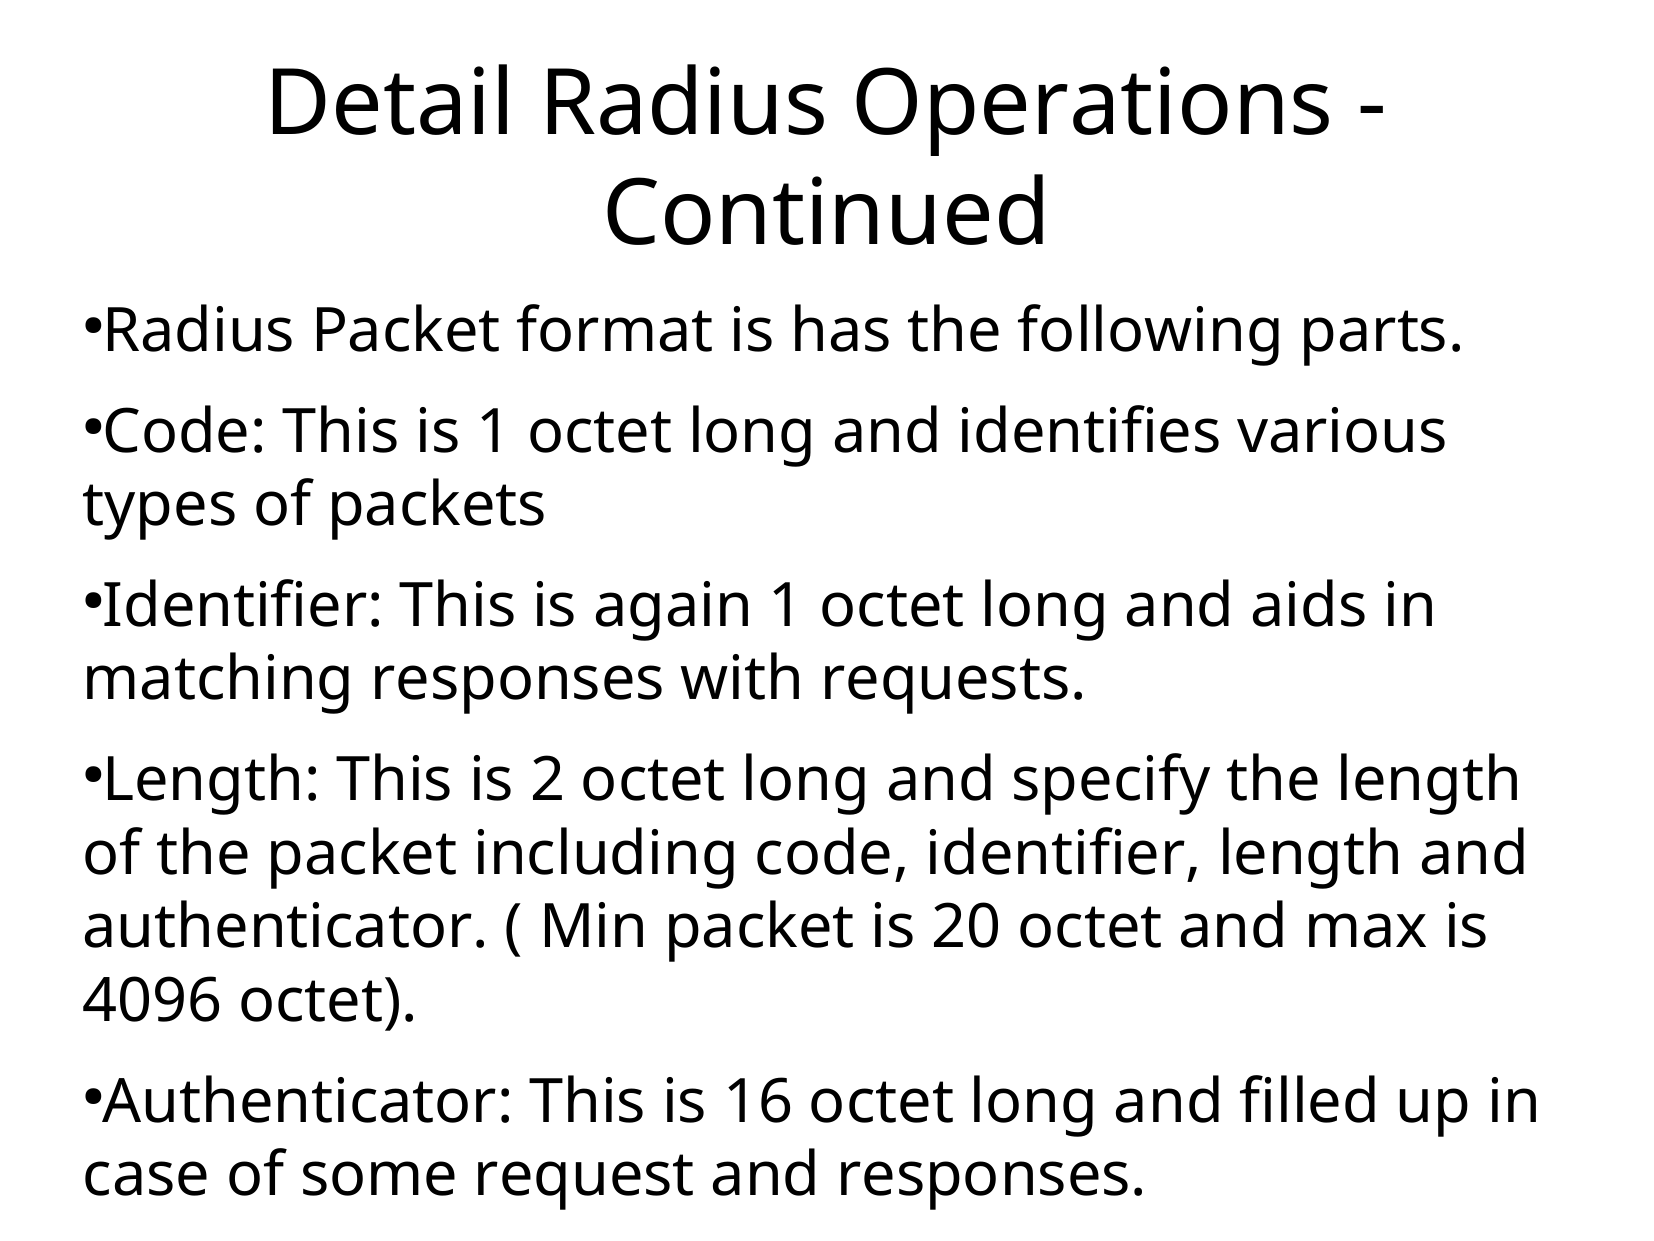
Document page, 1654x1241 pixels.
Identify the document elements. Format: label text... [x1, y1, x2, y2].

title Detail Radius Operations - Continued [82, 49, 1571, 257]
list Radius Packet format is has the following parts. Code: This is 1 octet long and identifies various types of packets Identifier: This is again 1 octet long and aids in matching responses with requests. Length: This is 2 octet long and specify the length of the packet including code, identifier, length and authenticator. ( Min packet is 20 octet and max is 4096 octet). Authenticator: This is 16 octet long and filled up in case of some request and responses. [82, 290, 1571, 1223]
